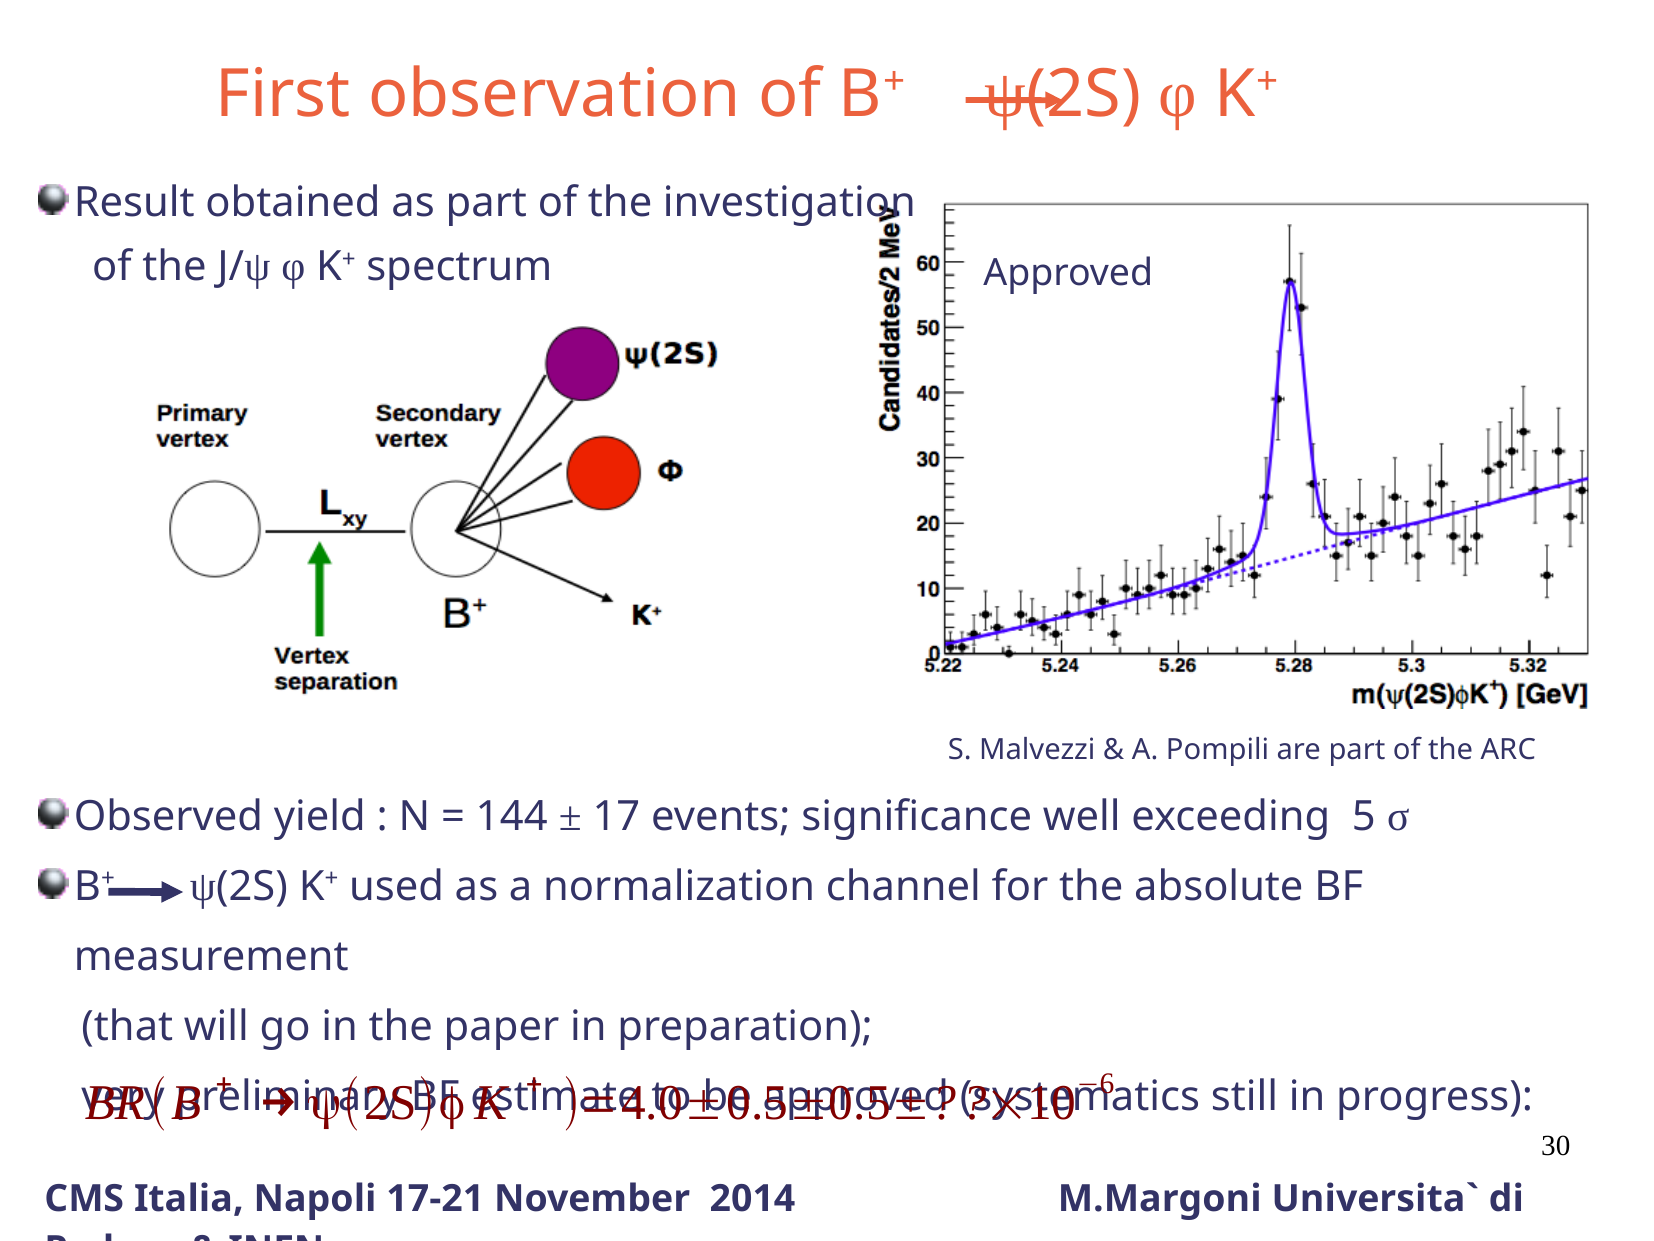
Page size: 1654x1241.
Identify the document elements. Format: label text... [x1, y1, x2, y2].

chart [70, 1067, 1127, 1134]
text_box S. Malvezzi & A. Pompili are part of the ARC [897, 712, 1654, 786]
picture [106, 325, 756, 727]
text_box <numero> [1185, 1129, 1571, 1163]
picture [850, 171, 1607, 709]
text_box First observation of B+ ψ(2S) φ K+ [165, 23, 1501, 139]
text_box CMS Italia, Napoli 17-21 November 2014 M.Margoni Universita` di Padova & INFN [29, 1163, 1625, 1237]
picture [38, 798, 69, 829]
text_box Approved [968, 237, 1276, 311]
text_box Observed yield : N = 144 ± 17 events; significance well exceeding 5 σ B+ ψ(2S) K+ used as a normalization channel for the absolute BF measurement (that will go in the paper in preparation); very preliminary BF estimate to be approved (systematics still in progress): [23, 761, 1619, 1058]
picture [38, 184, 69, 215]
text_box Result obtained as part of the investigation of the J/ψ φ K+ spectrum [23, 153, 1430, 238]
picture [38, 868, 69, 899]
